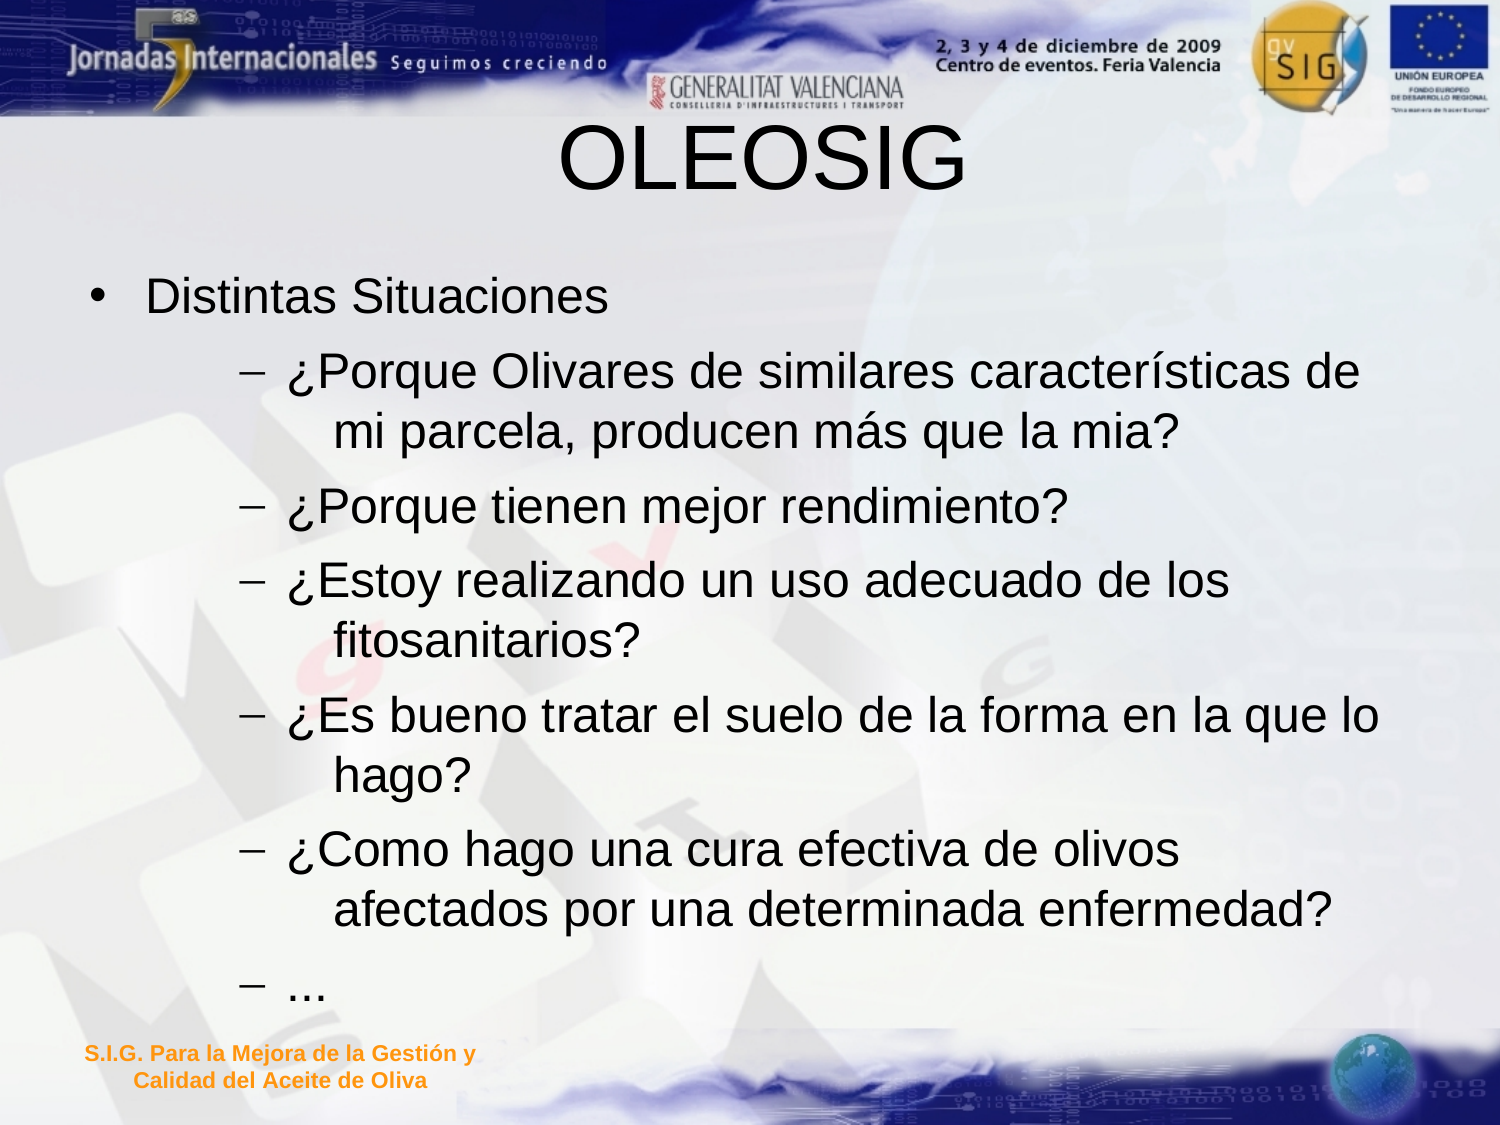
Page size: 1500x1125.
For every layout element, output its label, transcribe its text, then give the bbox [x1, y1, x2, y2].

title S.I.G. Para la Mejora de la Gestión y Calidad del Aceite de Oliva [59, 1003, 502, 1125]
picture [0, 0, 1500, 1125]
title OLEOSIG [88, 59, 1439, 247]
list Distintas Situaciones ¿Porque Olivares de similares características de mi parcela, producen más que la mia? ¿Porque tienen mejor rendimiento? ¿Estoy realizando un uso adecuado de los fitosanitarios? ¿Es bueno tratar el suelo de la forma en la que lo hago? ¿Como hago una cura efectiva de olivos afectados por una determinada enfermedad? ... [75, 262, 1426, 1125]
